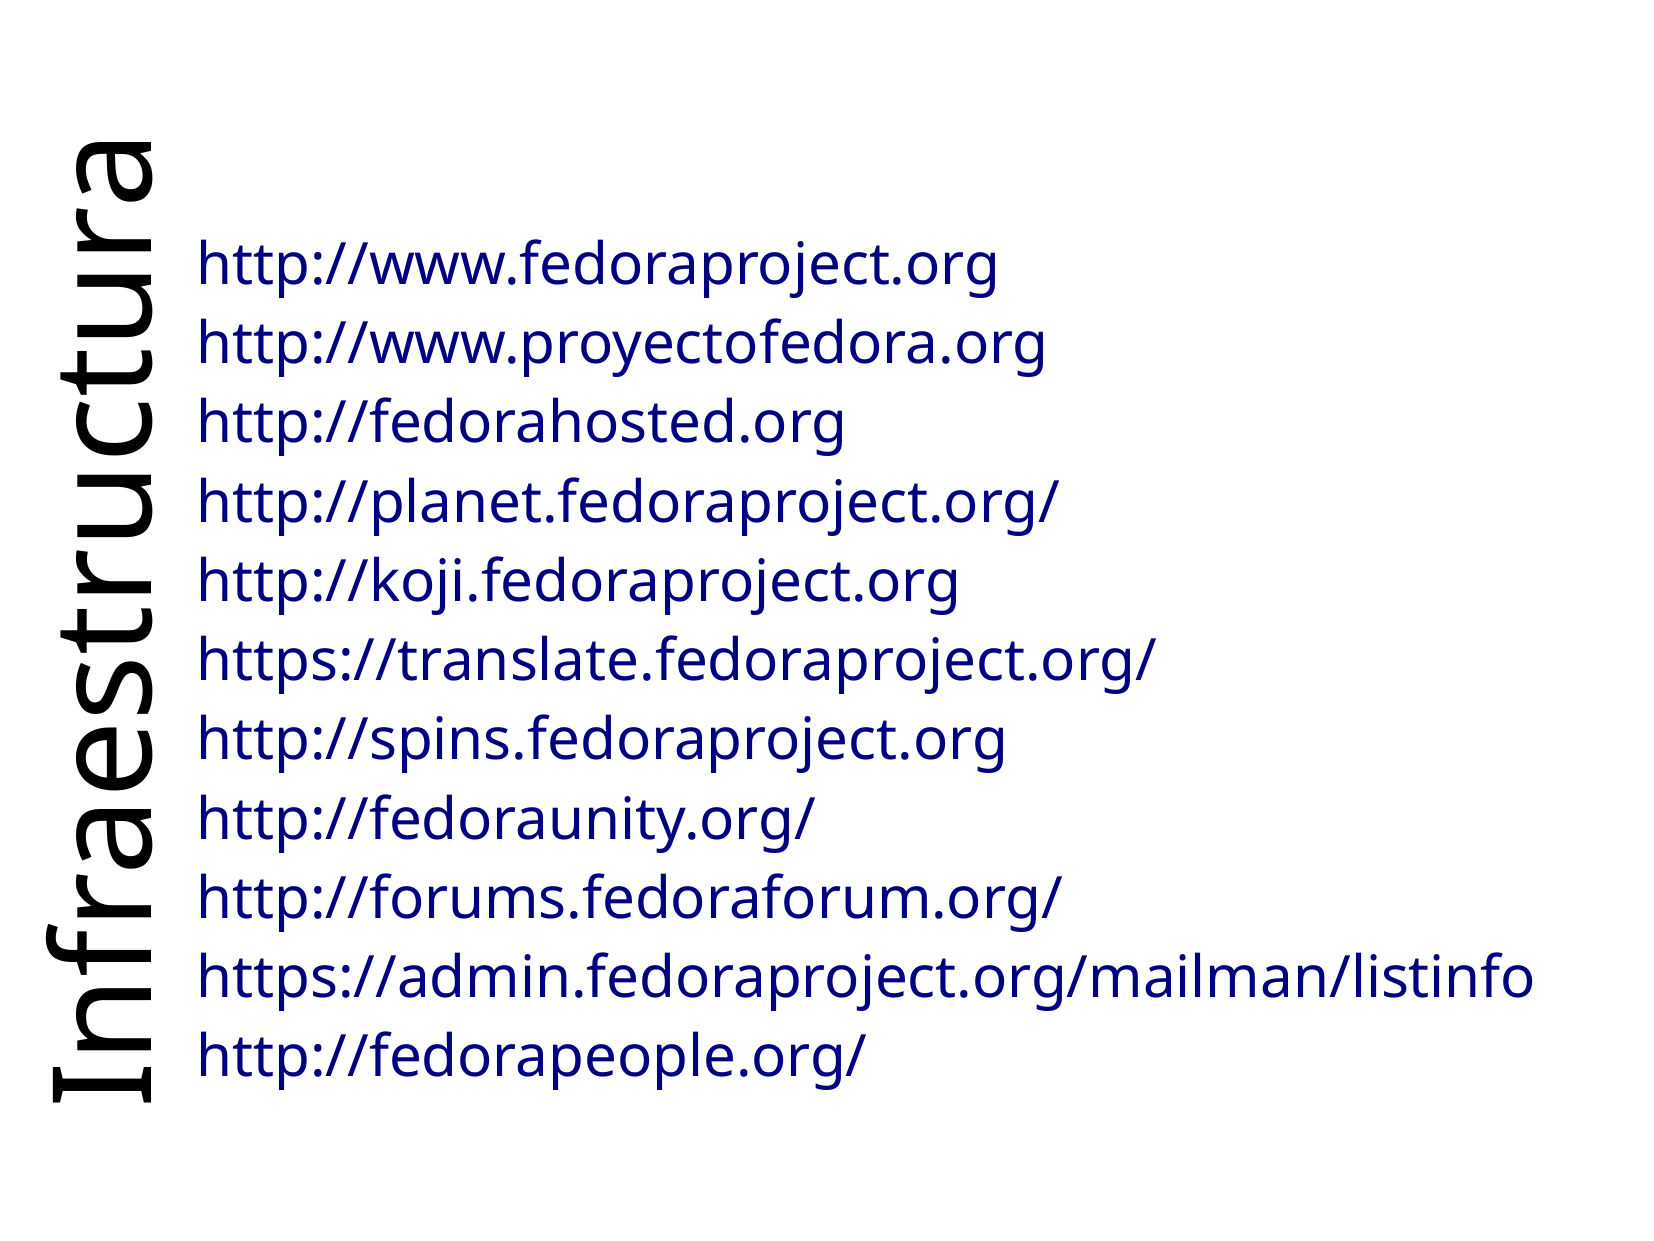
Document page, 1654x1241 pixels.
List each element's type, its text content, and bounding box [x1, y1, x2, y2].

title Infraestructura [2, 57, 195, 1183]
text_box http://www.fedoraproject.org http://www.proyectofedora.org http://fedorahosted.org http://planet.fedoraproject.org/ http://koji.fedoraproject.org https://translate.fedoraproject.org/ http://spins.fedoraproject.org http://fedoraunity.org/ http://forums.fedoraforum.org/ https://admin.fedoraproject.org/mailman/listinfo http://fedorapeople.org/ [181, 214, 1616, 1026]
